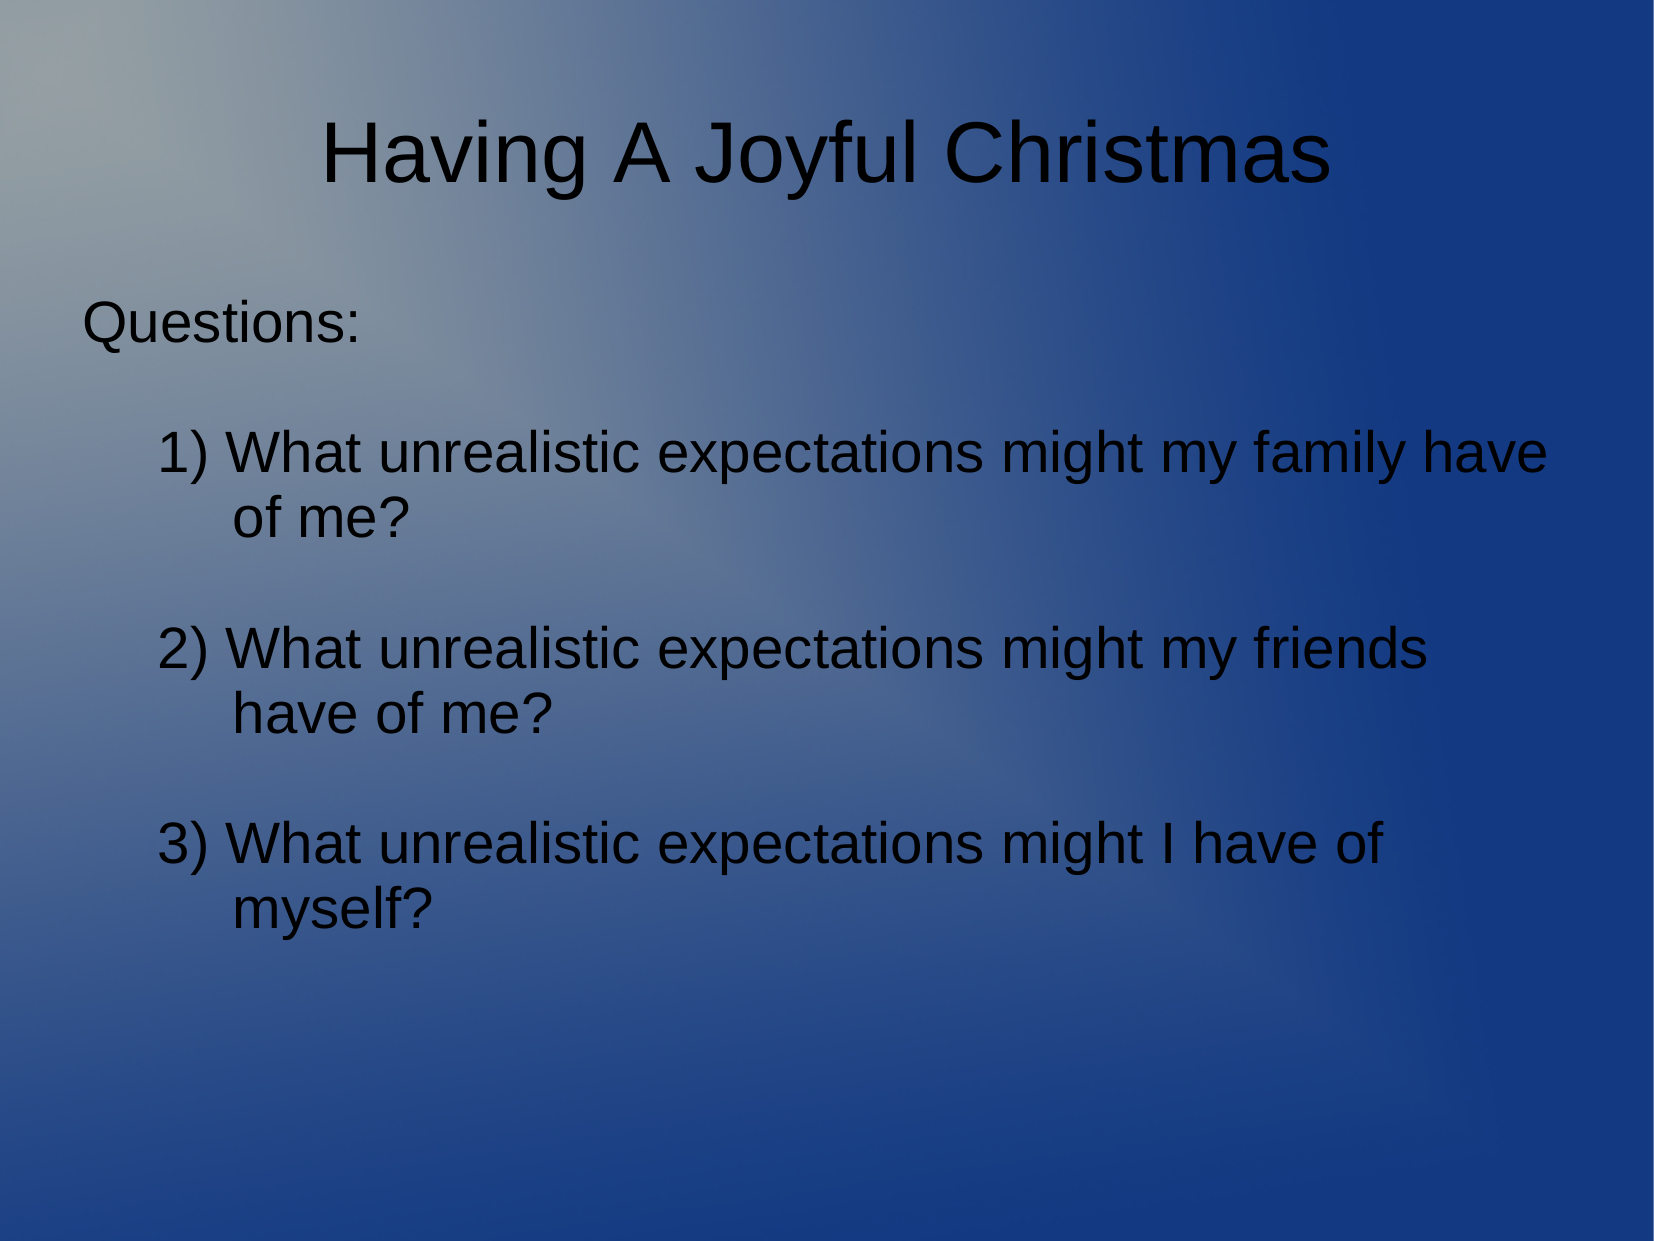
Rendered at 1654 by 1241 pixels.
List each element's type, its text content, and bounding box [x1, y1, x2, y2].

picture [0, 0, 1654, 1241]
subtitle Questions: 1) What unrealistic expectations might my family have of me? 2) What unrealistic expectations might my friends have of me? 3) What unrealistic expectations might I have of myself? [82, 290, 1571, 1241]
title Having A Joyful Christmas [82, 49, 1571, 257]
